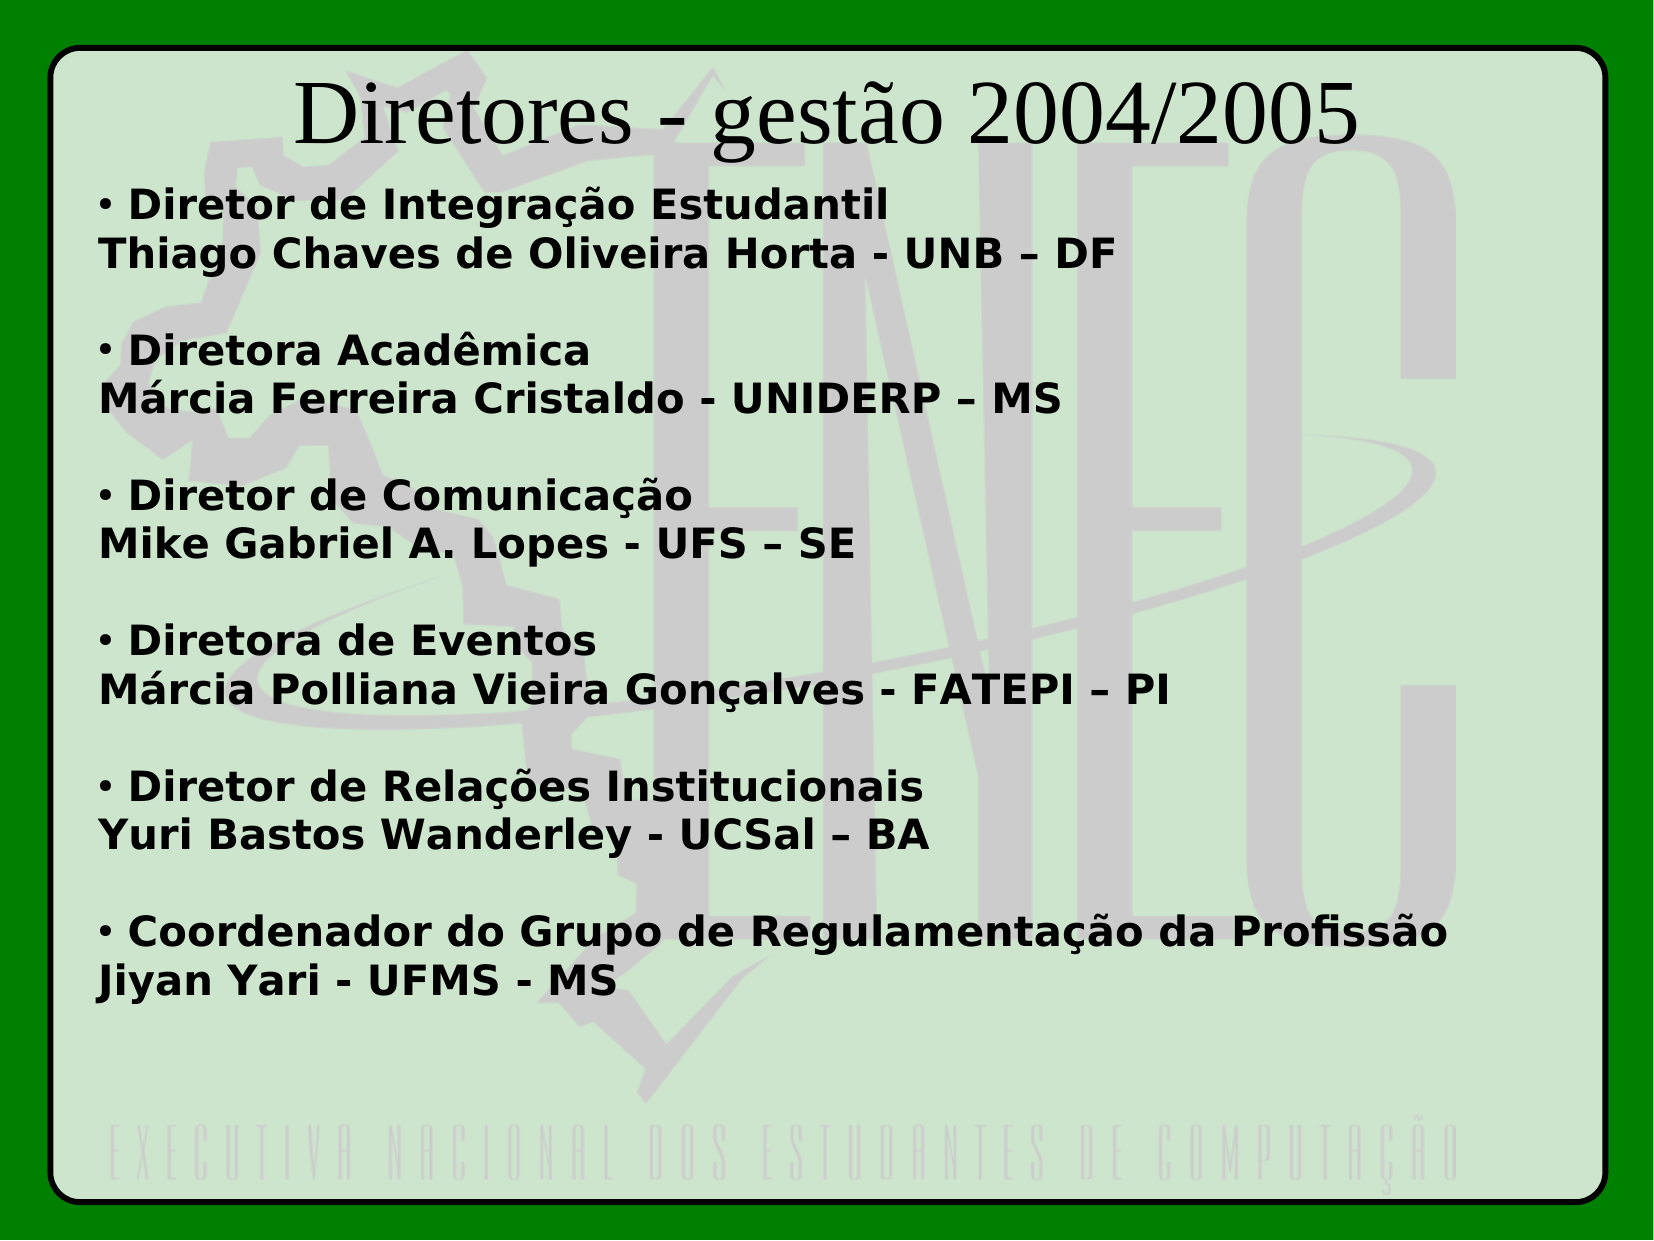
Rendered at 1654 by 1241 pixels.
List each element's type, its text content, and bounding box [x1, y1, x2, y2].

text_box Diretor de Integração Estudantil Thiago Chaves de Oliveira Horta - UNB – DF Diretora Acadêmica Márcia Ferreira Cristaldo - UNIDERP – MS Diretor de Comunicação Mike Gabriel A. Lopes - UFS – SE Diretora de Eventos Márcia Polliana Vieira Gonçalves - FATEPI – PI Diretor de Relações Institucionais Yuri Bastos Wanderley - UCSal – BA Coordenador do Grupo de Regulamentação da Profissão Jiyan Yari - UFMS - MS [98, 180, 1581, 1195]
text_box Diretores - gestão 2004/2005 [58, 56, 1598, 168]
